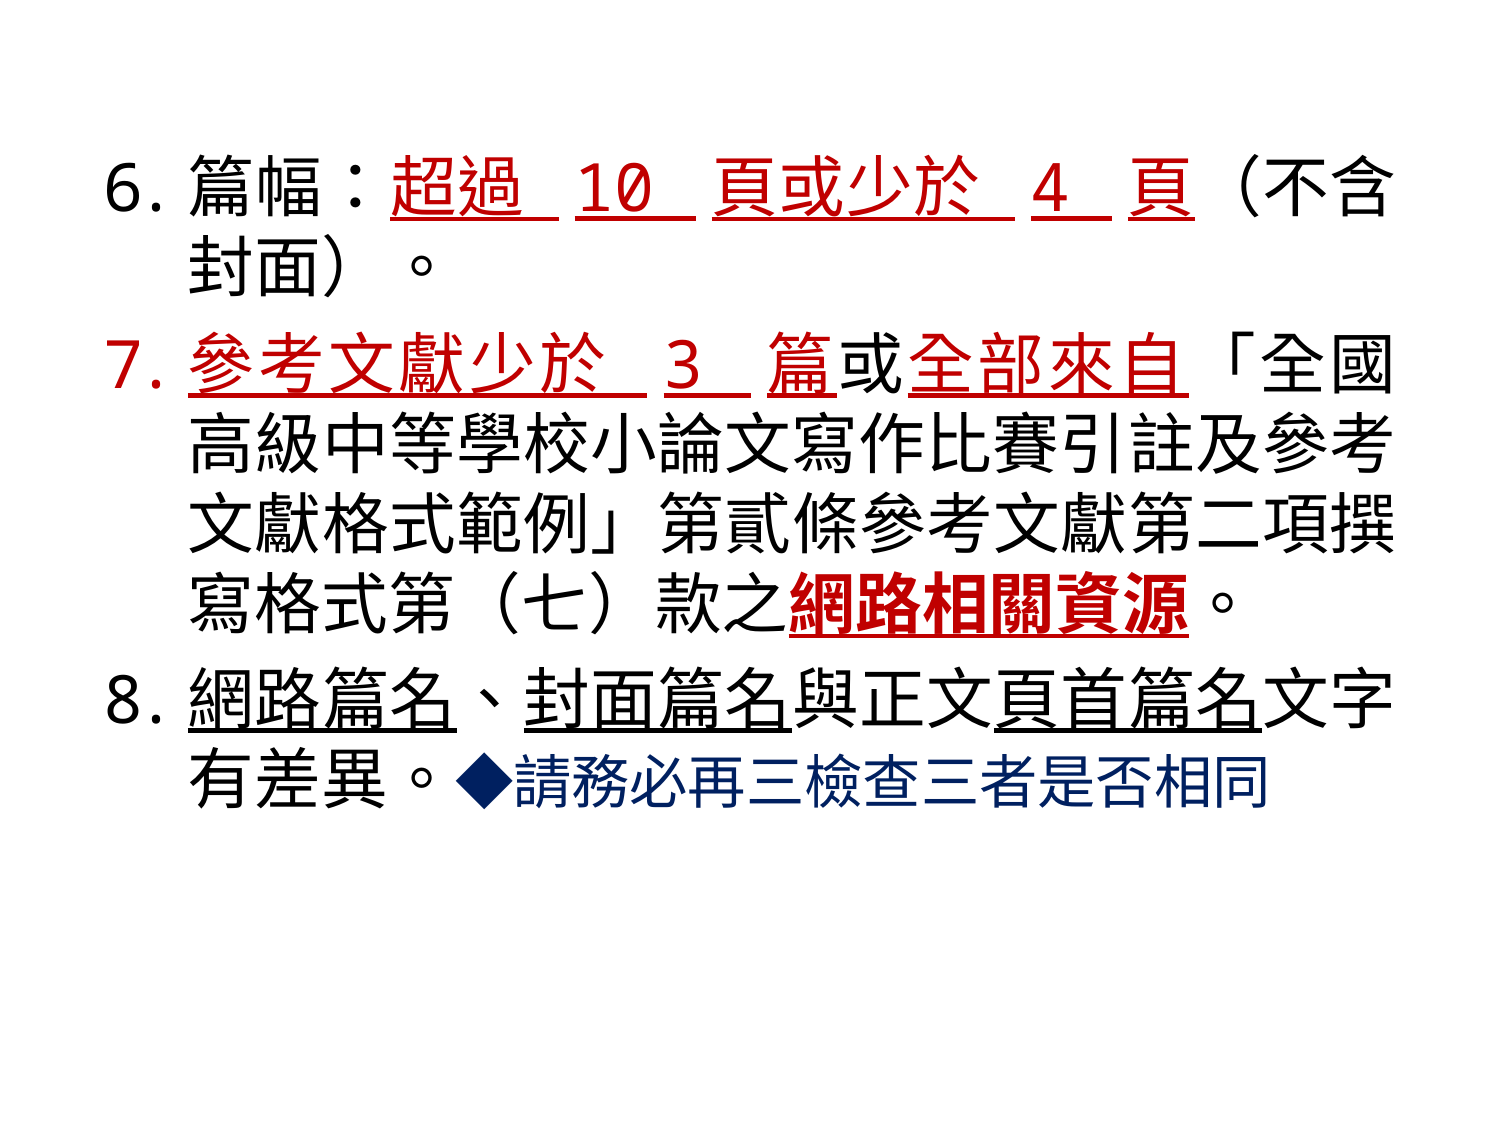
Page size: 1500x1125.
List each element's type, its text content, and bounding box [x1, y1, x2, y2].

list 篇幅：超過 10 頁或少於 4 頁（不含封面）。 參考文獻少於 3 篇或全部來自「全國高級中等學校小論文寫作比賽引註及參考文獻格式範例」第貳條參考文獻第二項撰寫格式第（七）款之網路相關資源。 網路篇名、封面篇名與正文頁首篇名文字有差異。◆請務必再三檢查三者是否相同 [88, 137, 1412, 1005]
